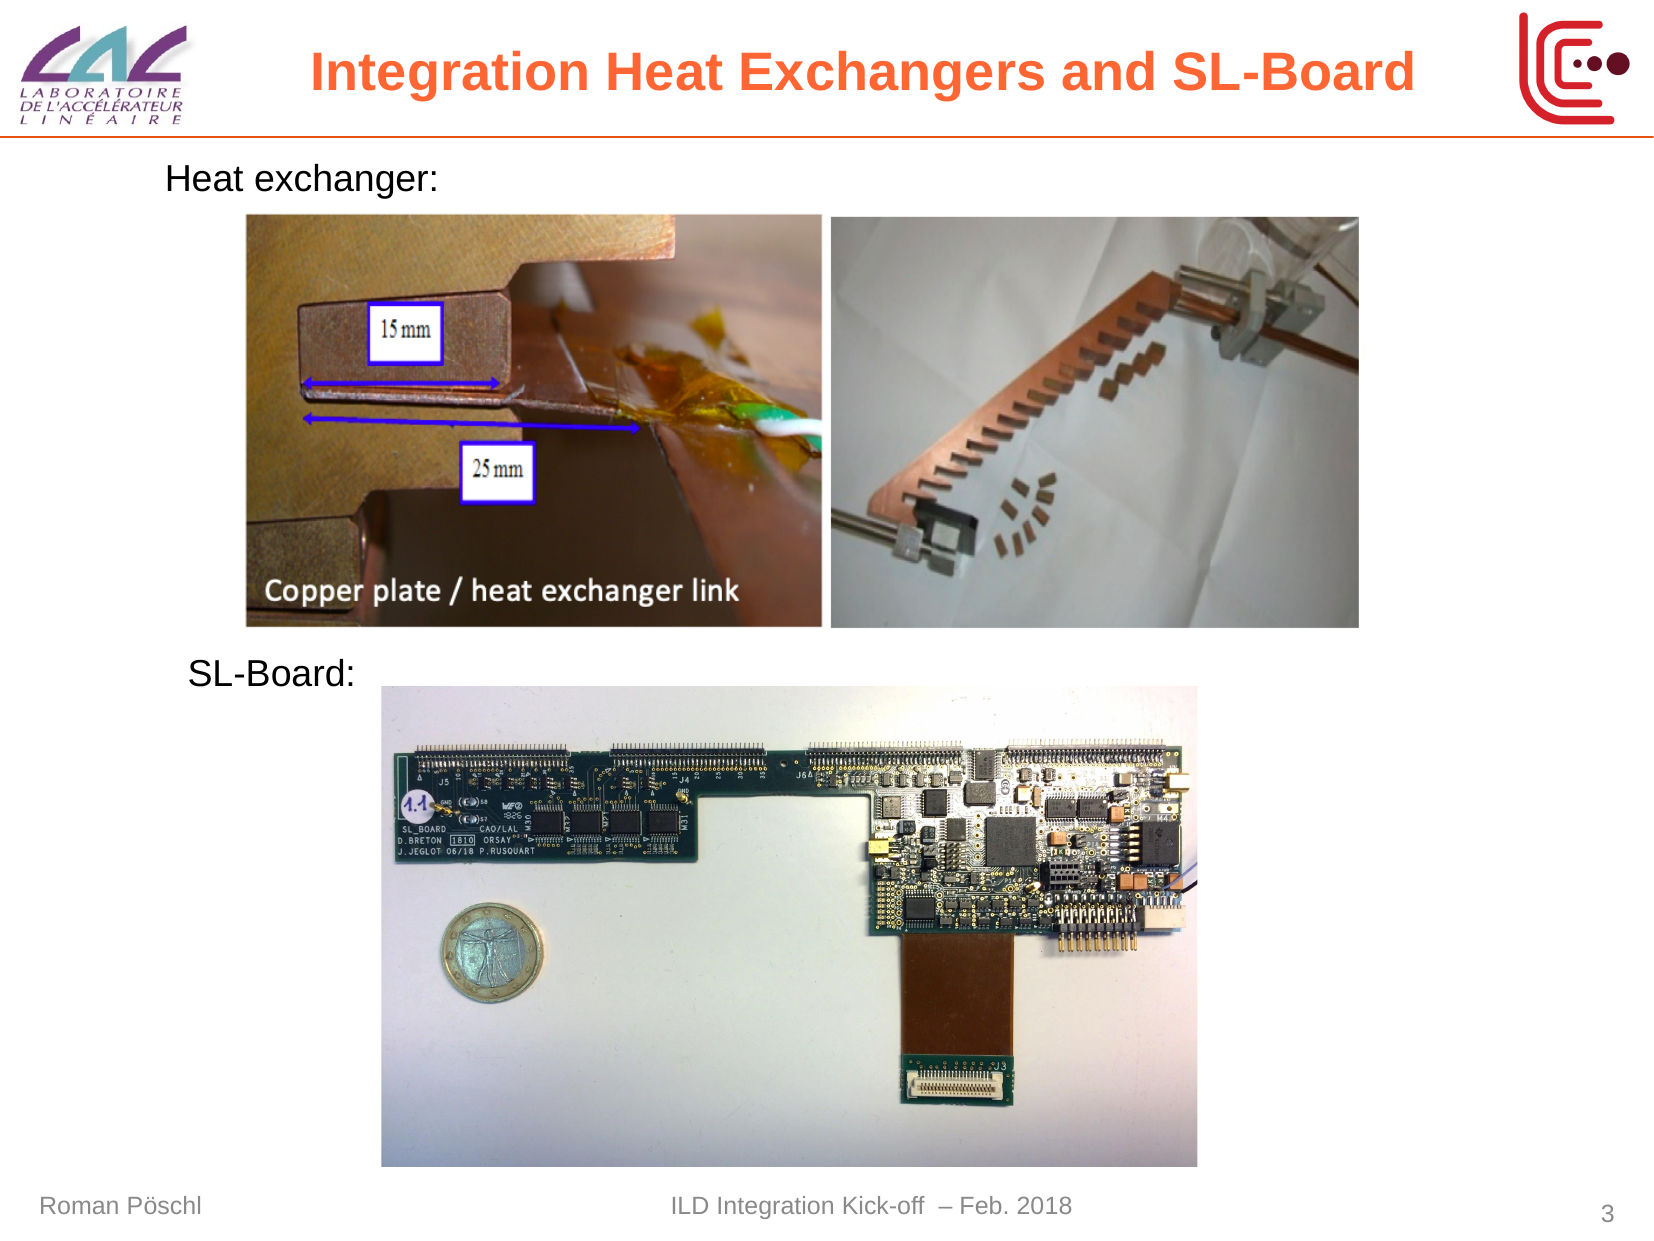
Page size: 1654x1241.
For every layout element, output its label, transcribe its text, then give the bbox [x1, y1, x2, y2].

picture [1508, 2, 1641, 135]
picture [381, 686, 1198, 1167]
text_box Heat exchanger: [150, 150, 455, 207]
title Integration Heat Exchangers and SL-Board [128, 29, 1617, 113]
picture [17, 22, 199, 127]
picture [214, 197, 1366, 648]
text_box SL-Board: [172, 645, 372, 702]
